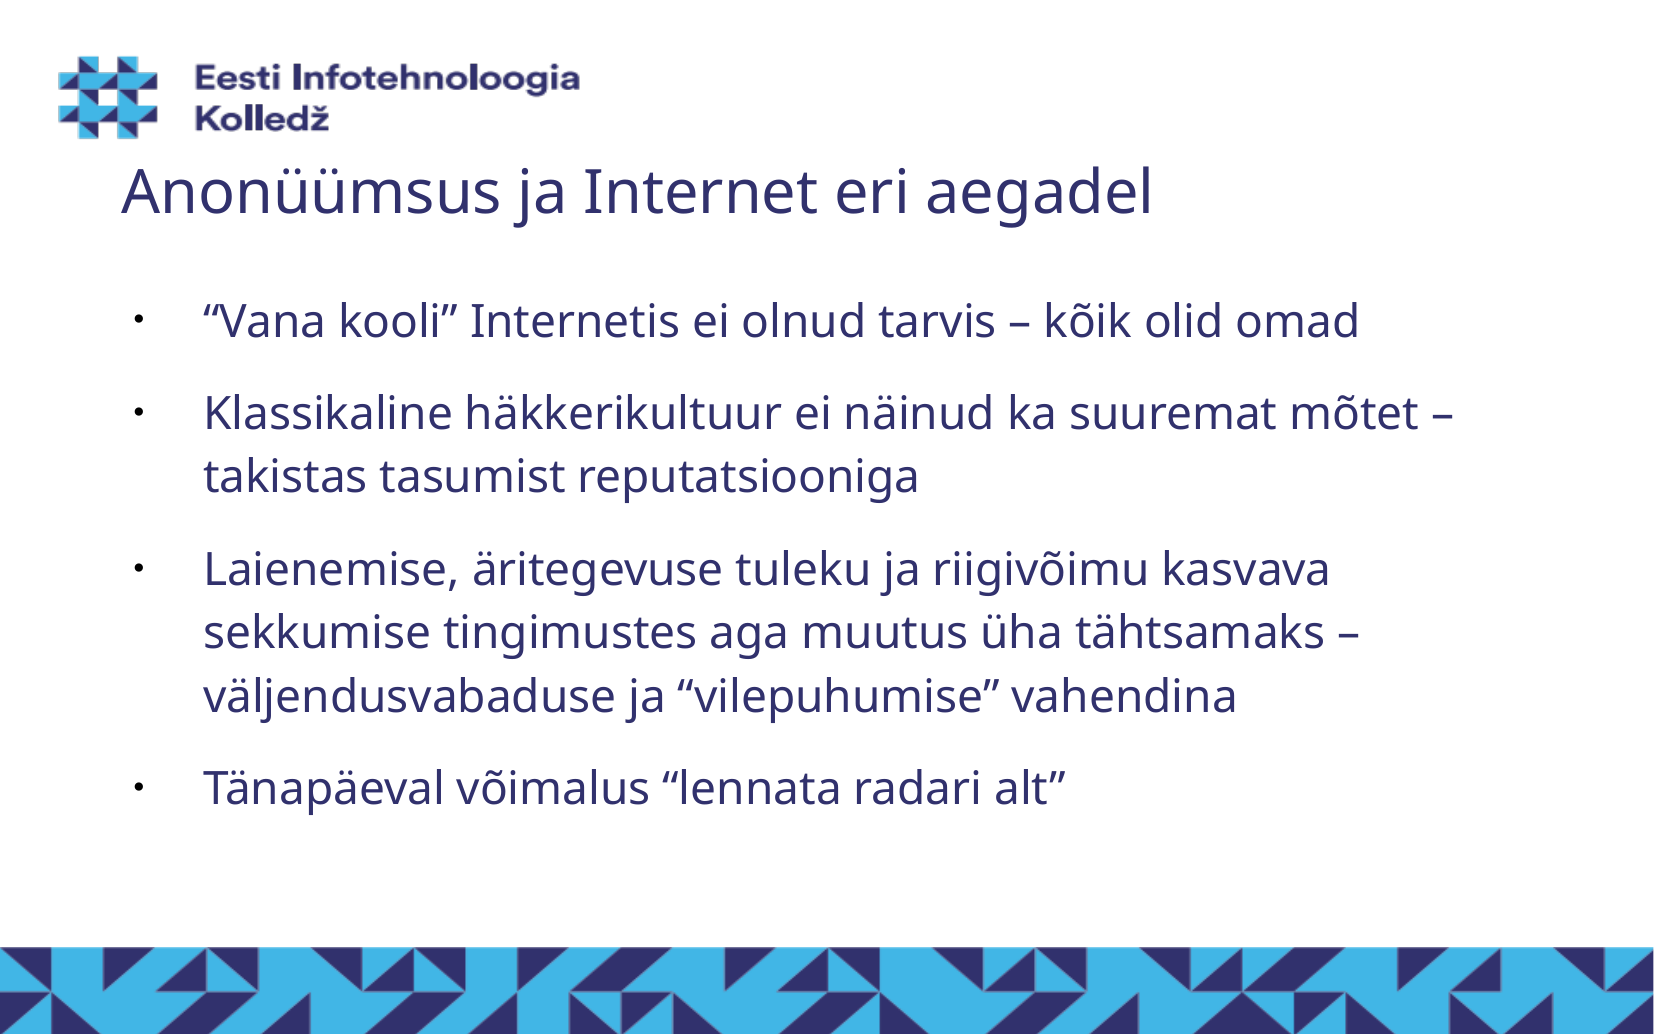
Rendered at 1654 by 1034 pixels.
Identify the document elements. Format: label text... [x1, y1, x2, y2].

title Anonüümsus ja Internet eri aegadel [121, 103, 1534, 276]
list “Vana kooli” Internetis ei olnud tarvis – kõik olid omad Klassikaline häkkerikultuur ei näinud ka suuremat mõtet – takistas tasumist reputatsiooniga Laienemise, äritegevuse tuleku ja riigivõimu kasvava sekkumise tingimustes aga muutus üha tähtsamaks – väljendusvabaduse ja “vilepuhumise” vahendina Tänapäeval võimalus “lennata radari alt” [121, 287, 1534, 939]
